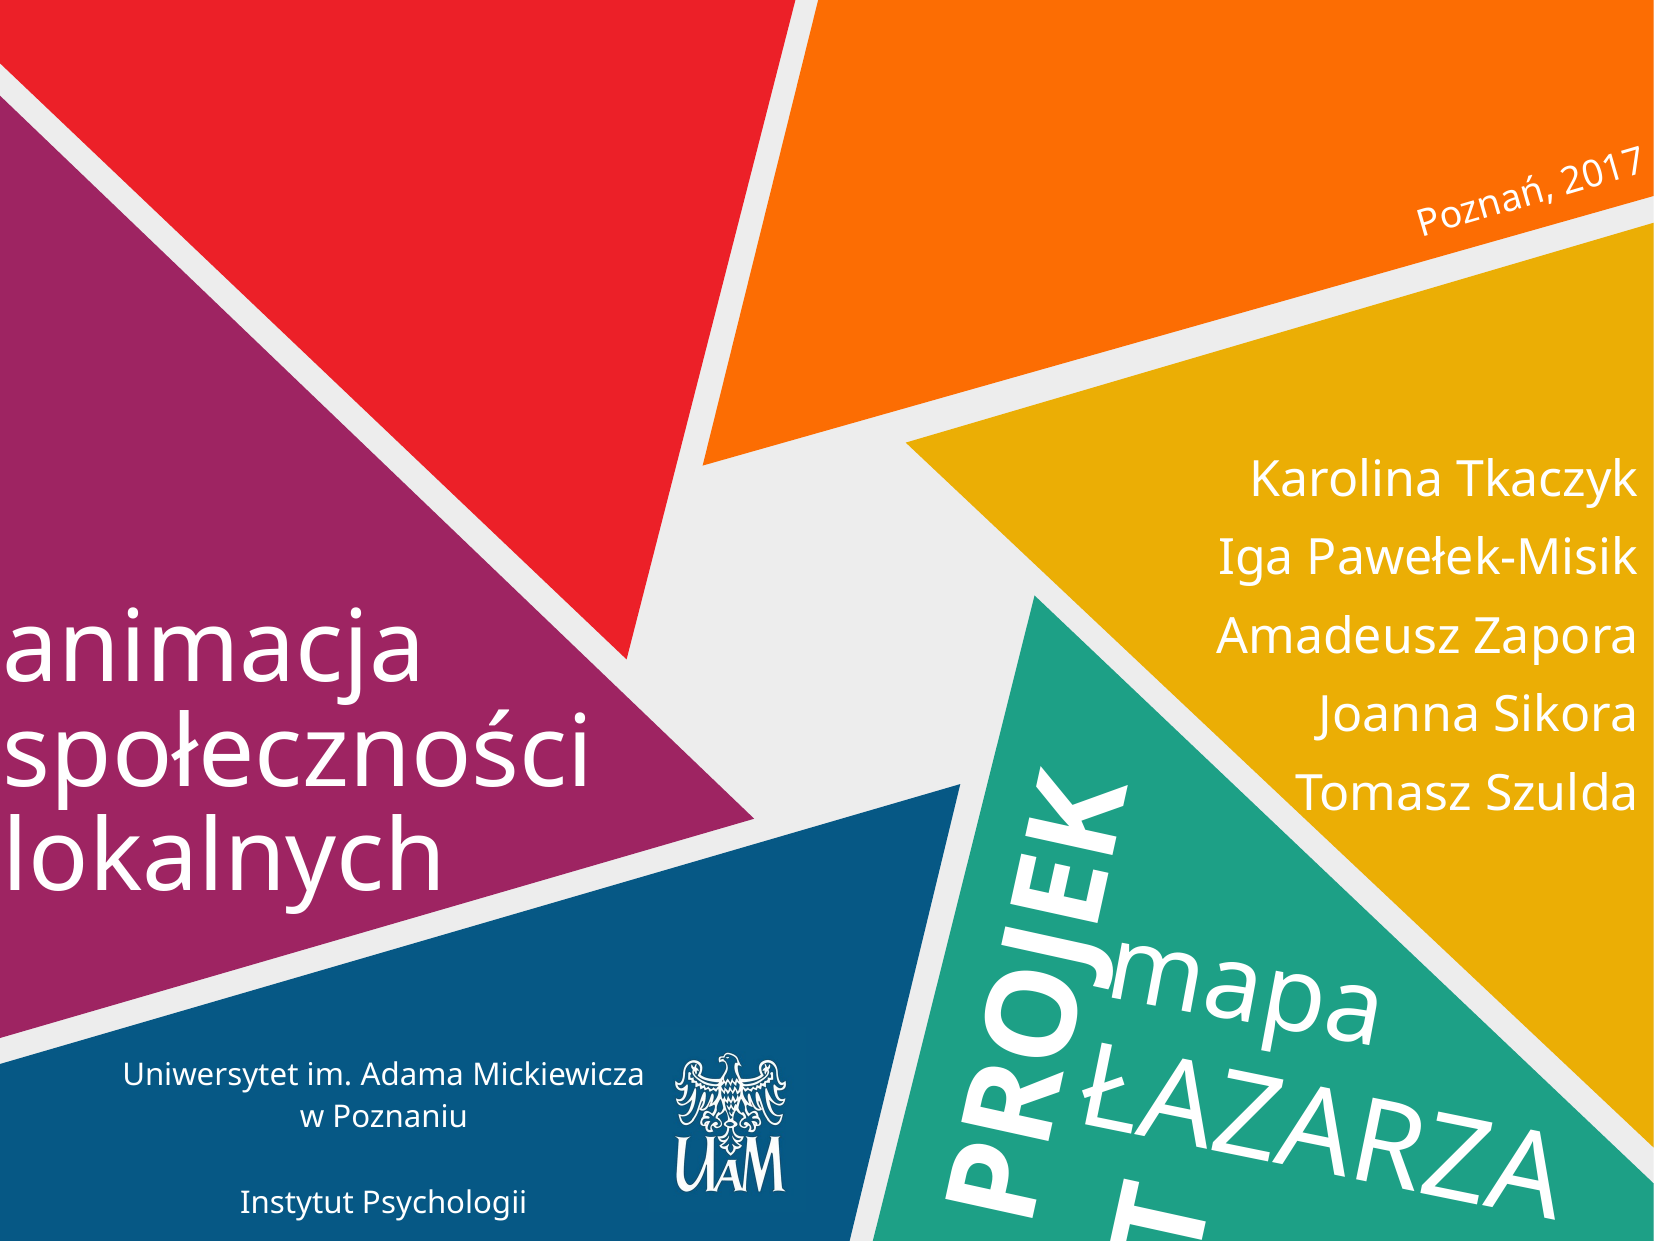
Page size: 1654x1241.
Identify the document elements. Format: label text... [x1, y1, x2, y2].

text_box animacja [0, 566, 532, 672]
text_box Karolina Tkaczyk Iga Pawełek-Misik Amadeusz Zapora Joanna Sikora Tomasz Szulda [1110, 425, 1654, 774]
text_box lokalnych [0, 775, 556, 910]
text_box Uniwersytet im. Adama Mickiewicza w Poznaniu Instytut Psychologii [94, 1044, 674, 1241]
text_box mapa [1090, 876, 1483, 1066]
text_box ŁAZARZA [1035, 990, 1654, 1241]
text_box społeczności [0, 672, 733, 945]
text_box Poznań, 2017 [1116, 121, 1654, 335]
text_box PROJEKT [889, 675, 1318, 1241]
picture [674, 1053, 788, 1192]
